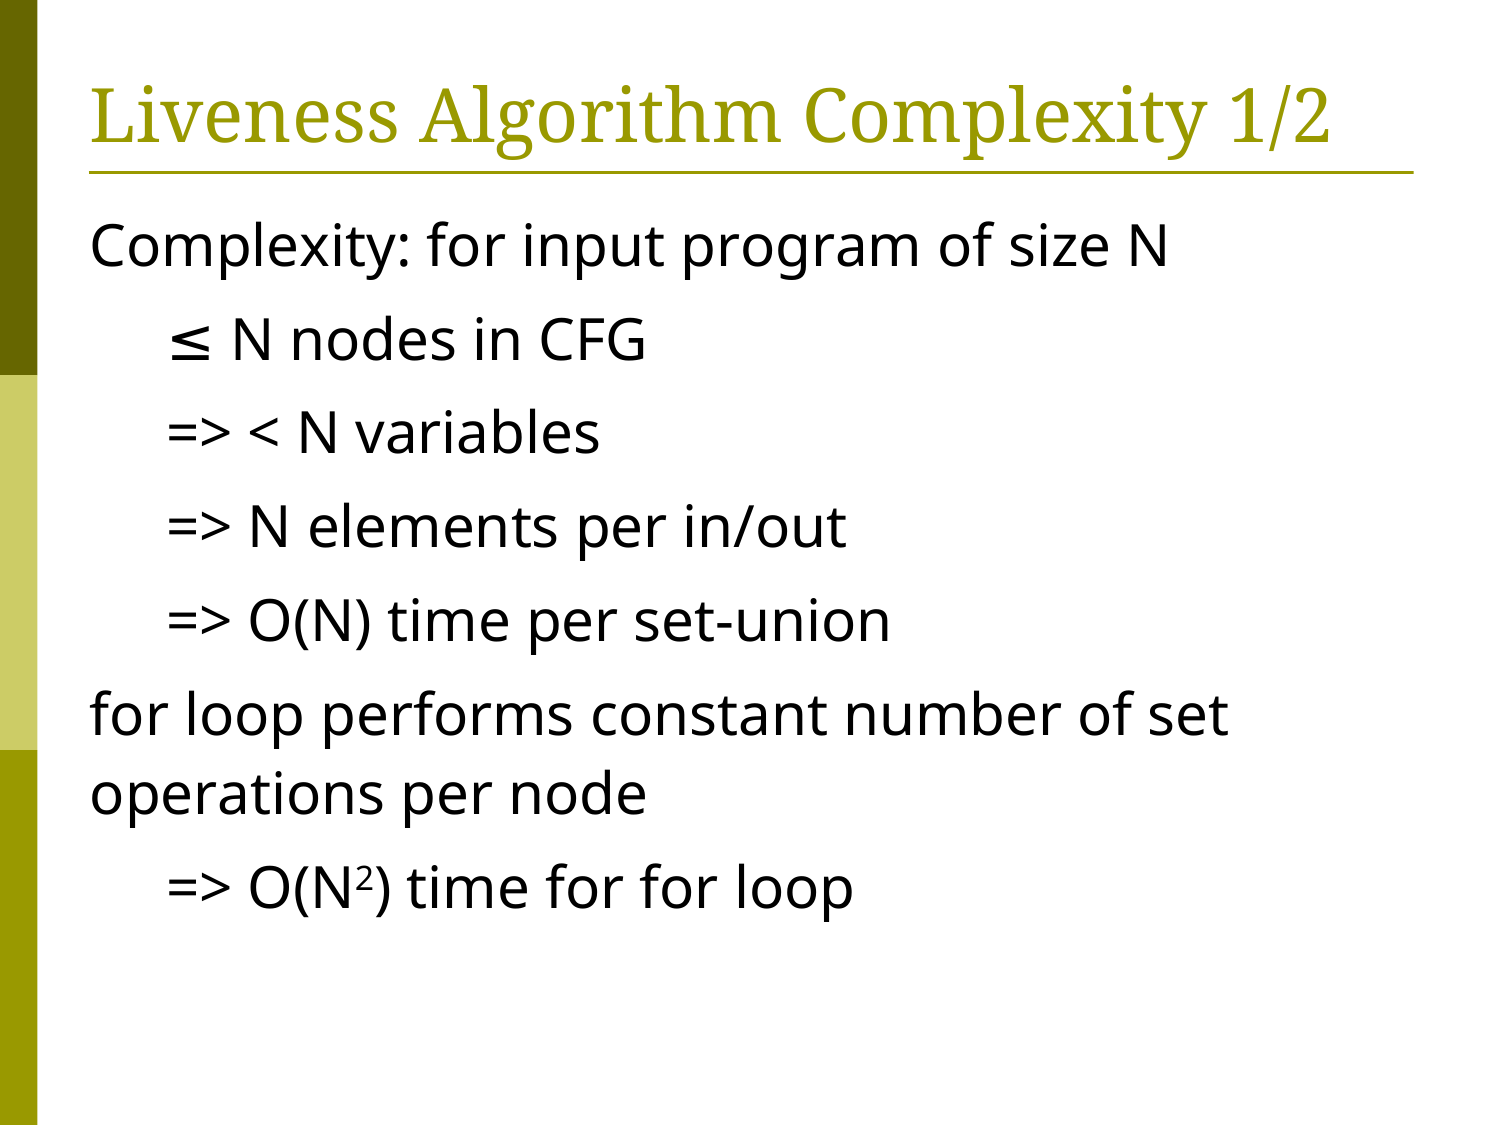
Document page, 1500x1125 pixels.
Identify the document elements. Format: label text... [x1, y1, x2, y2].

title Liveness Algorithm Complexity 1/2 [75, 45, 1426, 173]
list Complexity: for input program of size N ≤ N nodes in CFG => < N variables => N elements per in/out => O(N) time per set-union for loop performs constant number of set operations per node => O(N2) time for for loop [75, 196, 1426, 1006]
